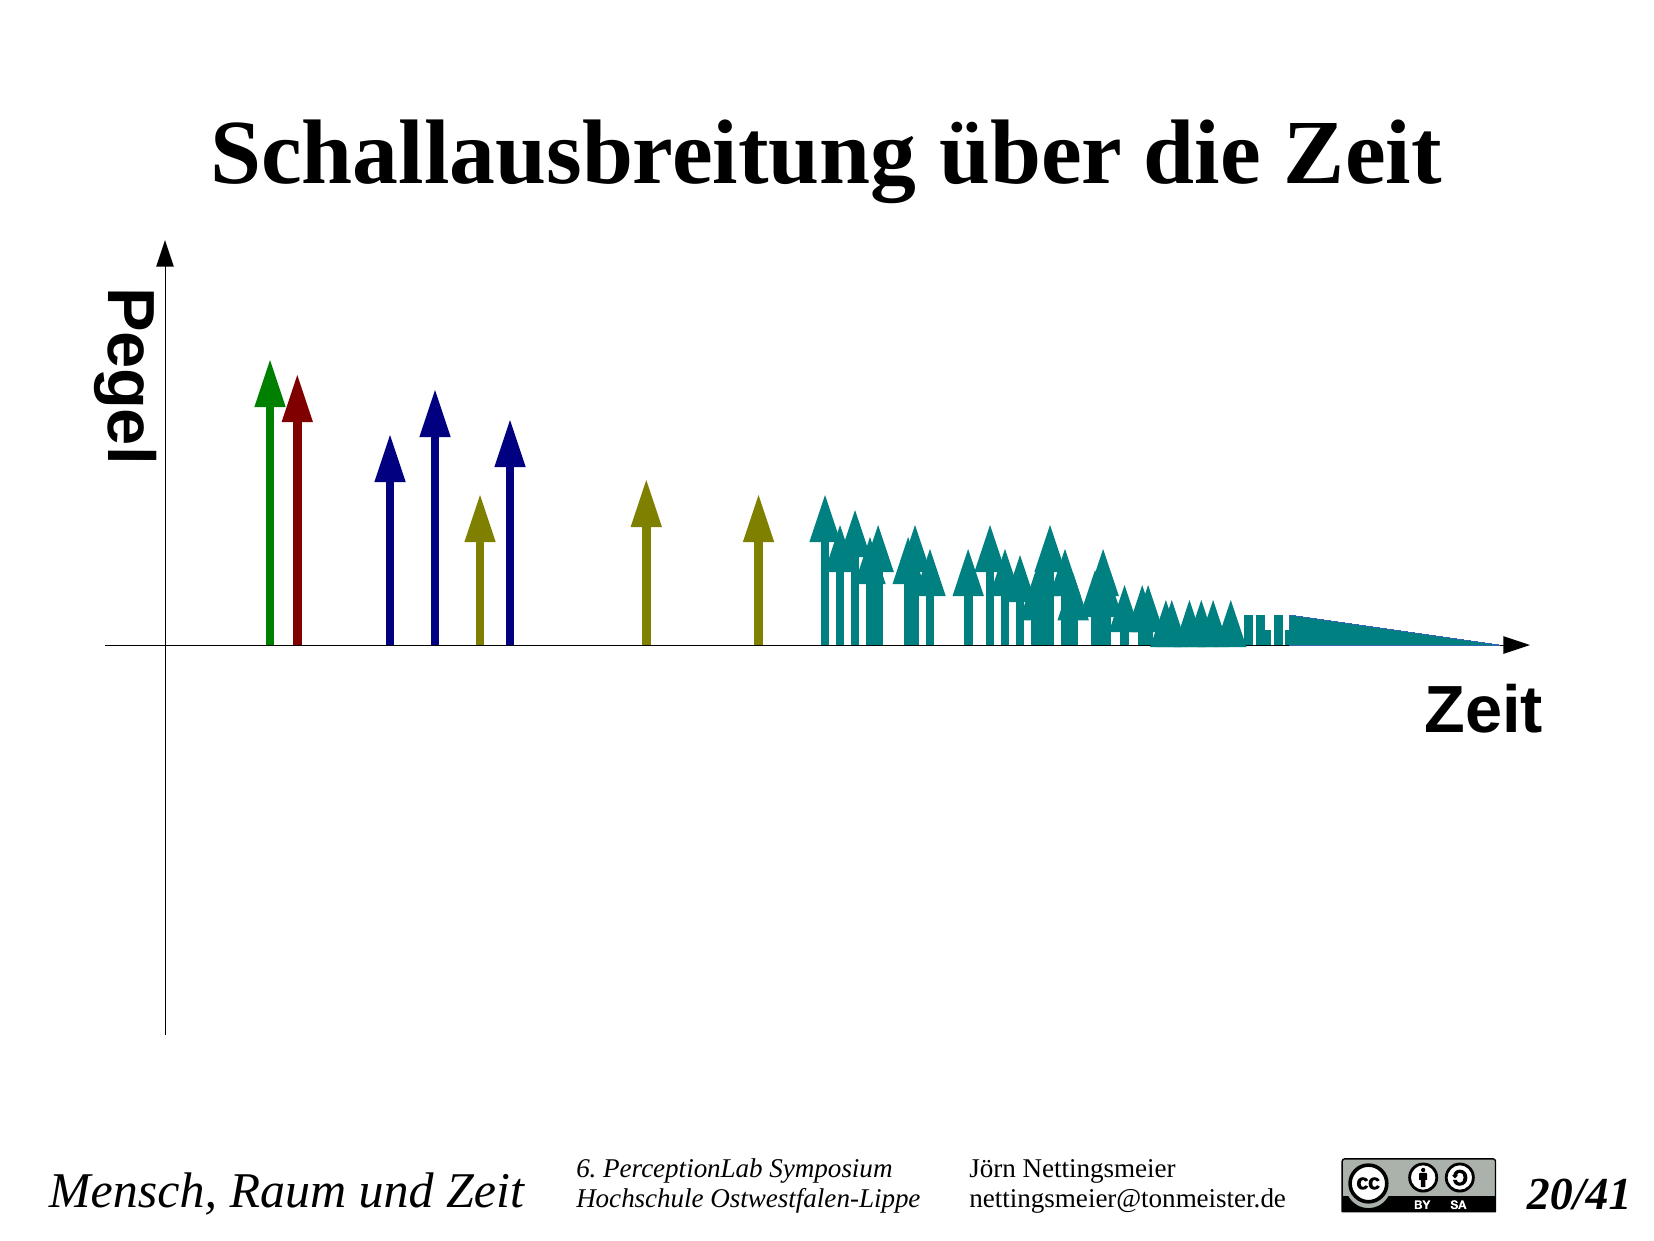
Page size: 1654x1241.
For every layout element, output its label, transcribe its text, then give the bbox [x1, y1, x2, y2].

text_box Pegel [75, 272, 177, 481]
text_box [1289, 615, 1500, 646]
title Schallausbreitung über die Zeit [82, 49, 1571, 257]
text_box Zeit [1410, 664, 1559, 766]
